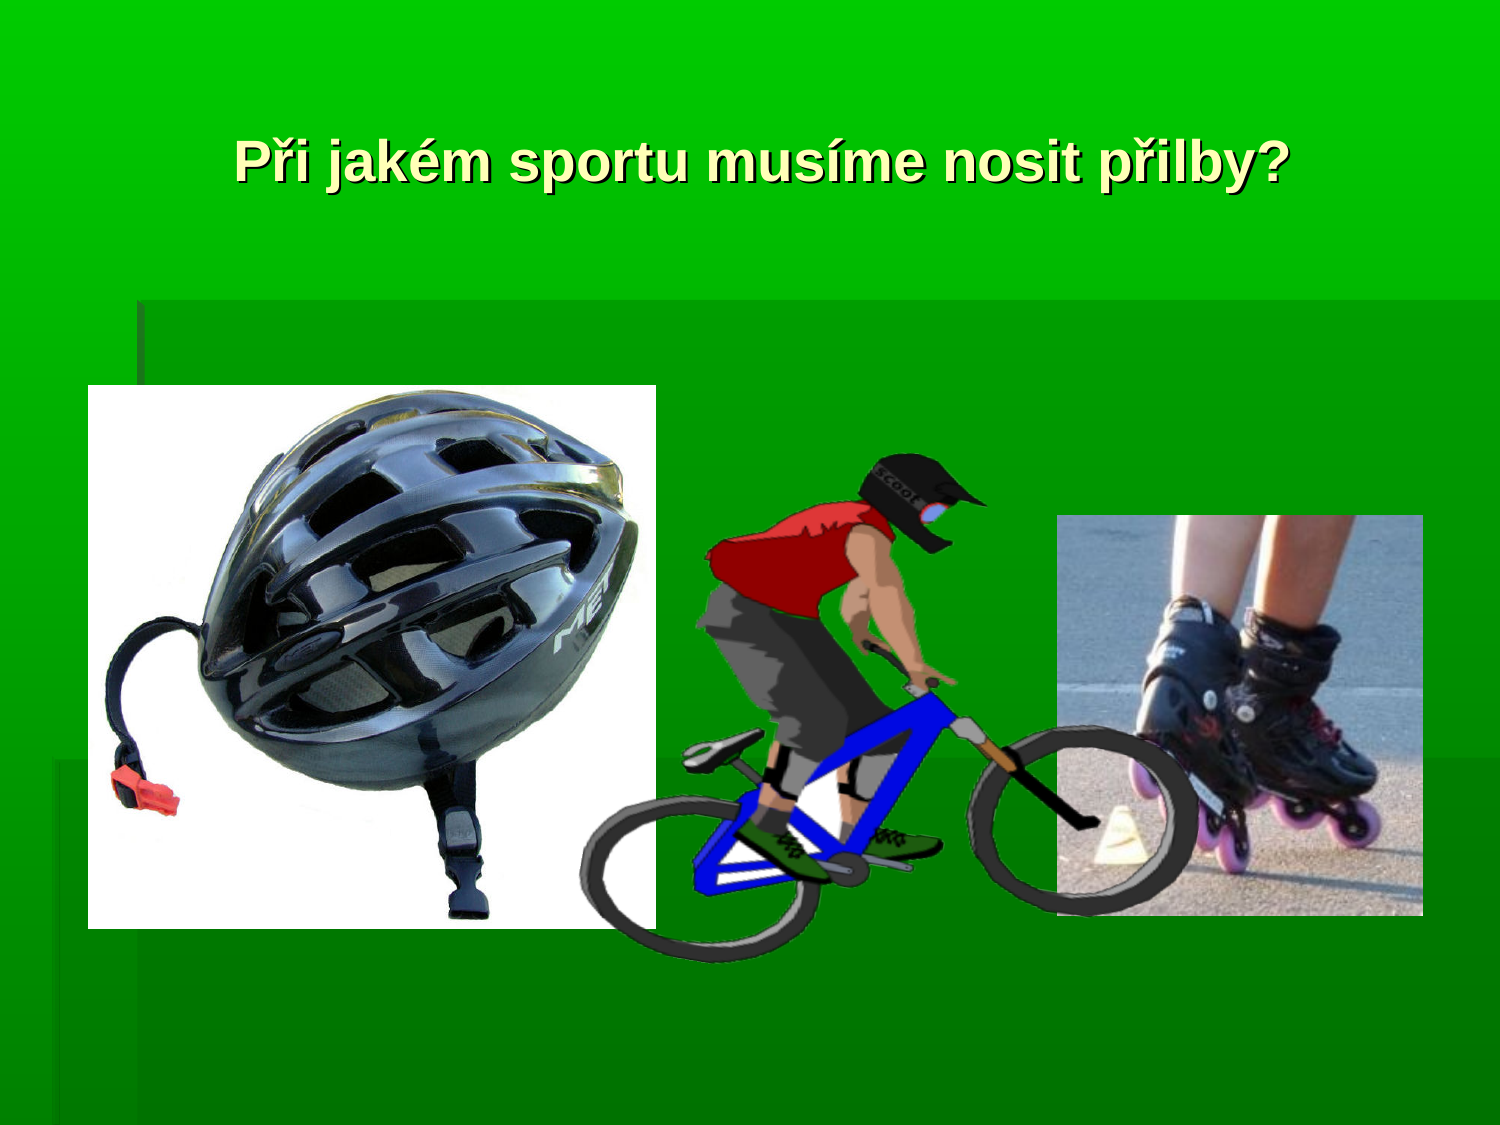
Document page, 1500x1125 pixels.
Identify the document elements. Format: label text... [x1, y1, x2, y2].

picture [88, 385, 1423, 1039]
title Při jakém sportu musíme nosit přilby? [75, 40, 1451, 276]
